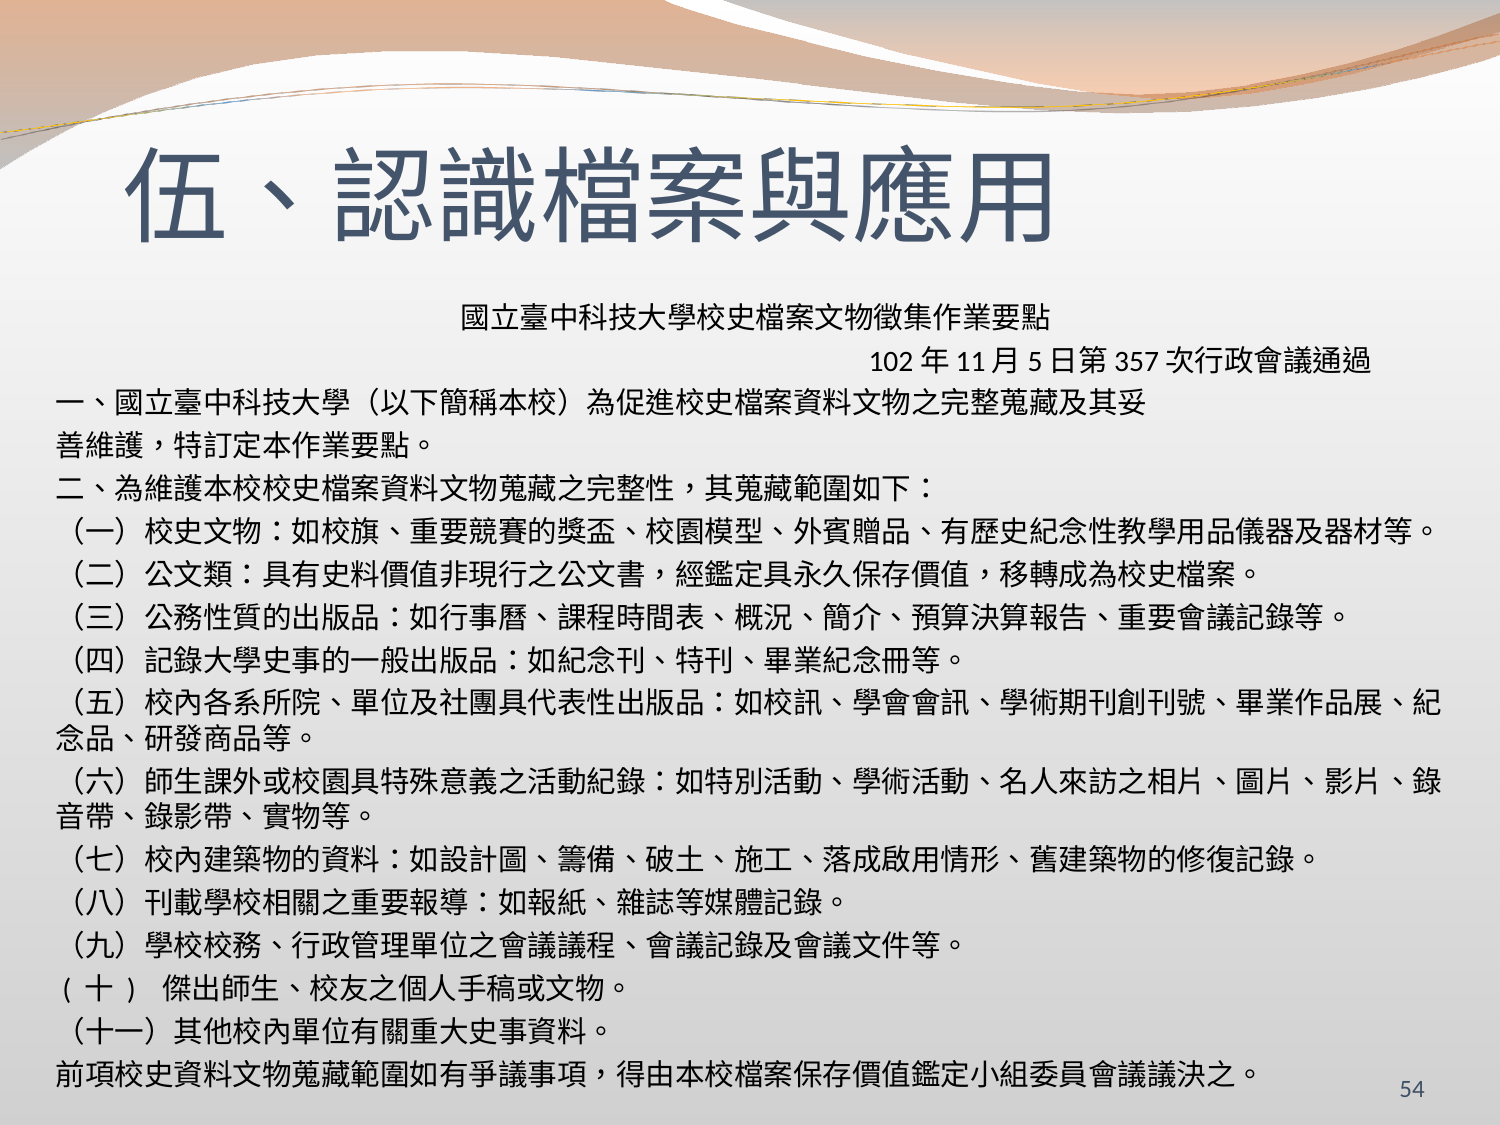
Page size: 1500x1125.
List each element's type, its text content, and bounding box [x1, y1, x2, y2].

picture [0, 33, 1500, 140]
list 國立臺中科技大學校史檔案文物徵集作業要點 102年11月5日第357次行政會議通過 一、國立臺中科技大學（以下簡稱本校）為促進校史檔案資料文物之完整蒐藏及其妥 善維護，特訂定本作業要點。 二、為維護本校校史檔案資料文物蒐藏之完整性，其蒐藏範圍如下： （一）校史文物：如校旗、重要競賽的獎盃、校園模型、外賓贈品、有歷史紀念性教學用品儀器及器材等。 （二）公文類：具有史料價值非現行之公文書，經鑑定具永久保存價值，移轉成為校史檔案。 （三）公務性質的出版品：如行事曆、課程時間表、概況、簡介、預算決算報告、重要會議記錄等。 （四）記錄大學史事的一般出版品：如紀念刊、特刊、畢業紀念冊等。 （五）校內各系所院、單位及社團具代表性出版品：如校訊、學會會訊、學術期刊創刊號、畢業作品展、紀念品、研發商品等。 （六）師生課外或校園具特殊意義之活動紀錄：如特別活動、學術活動、名人來訪之相片、圖片、影片、錄音帶、錄影帶、實物等。 （七）校內建築物的資料：如設計圖、籌備、破土、施工、落成啟用情形、舊建築物的修復記錄。 （八）刊載學校相關之重要報導：如報紙、雜誌等媒體記錄。 （九）學校校務、行政管理單位之會議議程、會議記錄及會議文件等。 ( 十 ) 傑出師生、校友之個人手稿或文物。 （十一）其他校內單位有關重大史事資料。 前項校史資料文物蒐藏範圍如有爭議事項，得由本校檔案保存價值鑑定小組委員會議議決之。 [41, 290, 1471, 1125]
text_box <編號> [1299, 1042, 1426, 1103]
title 伍、認識檔案與應用 [75, 101, 1426, 256]
